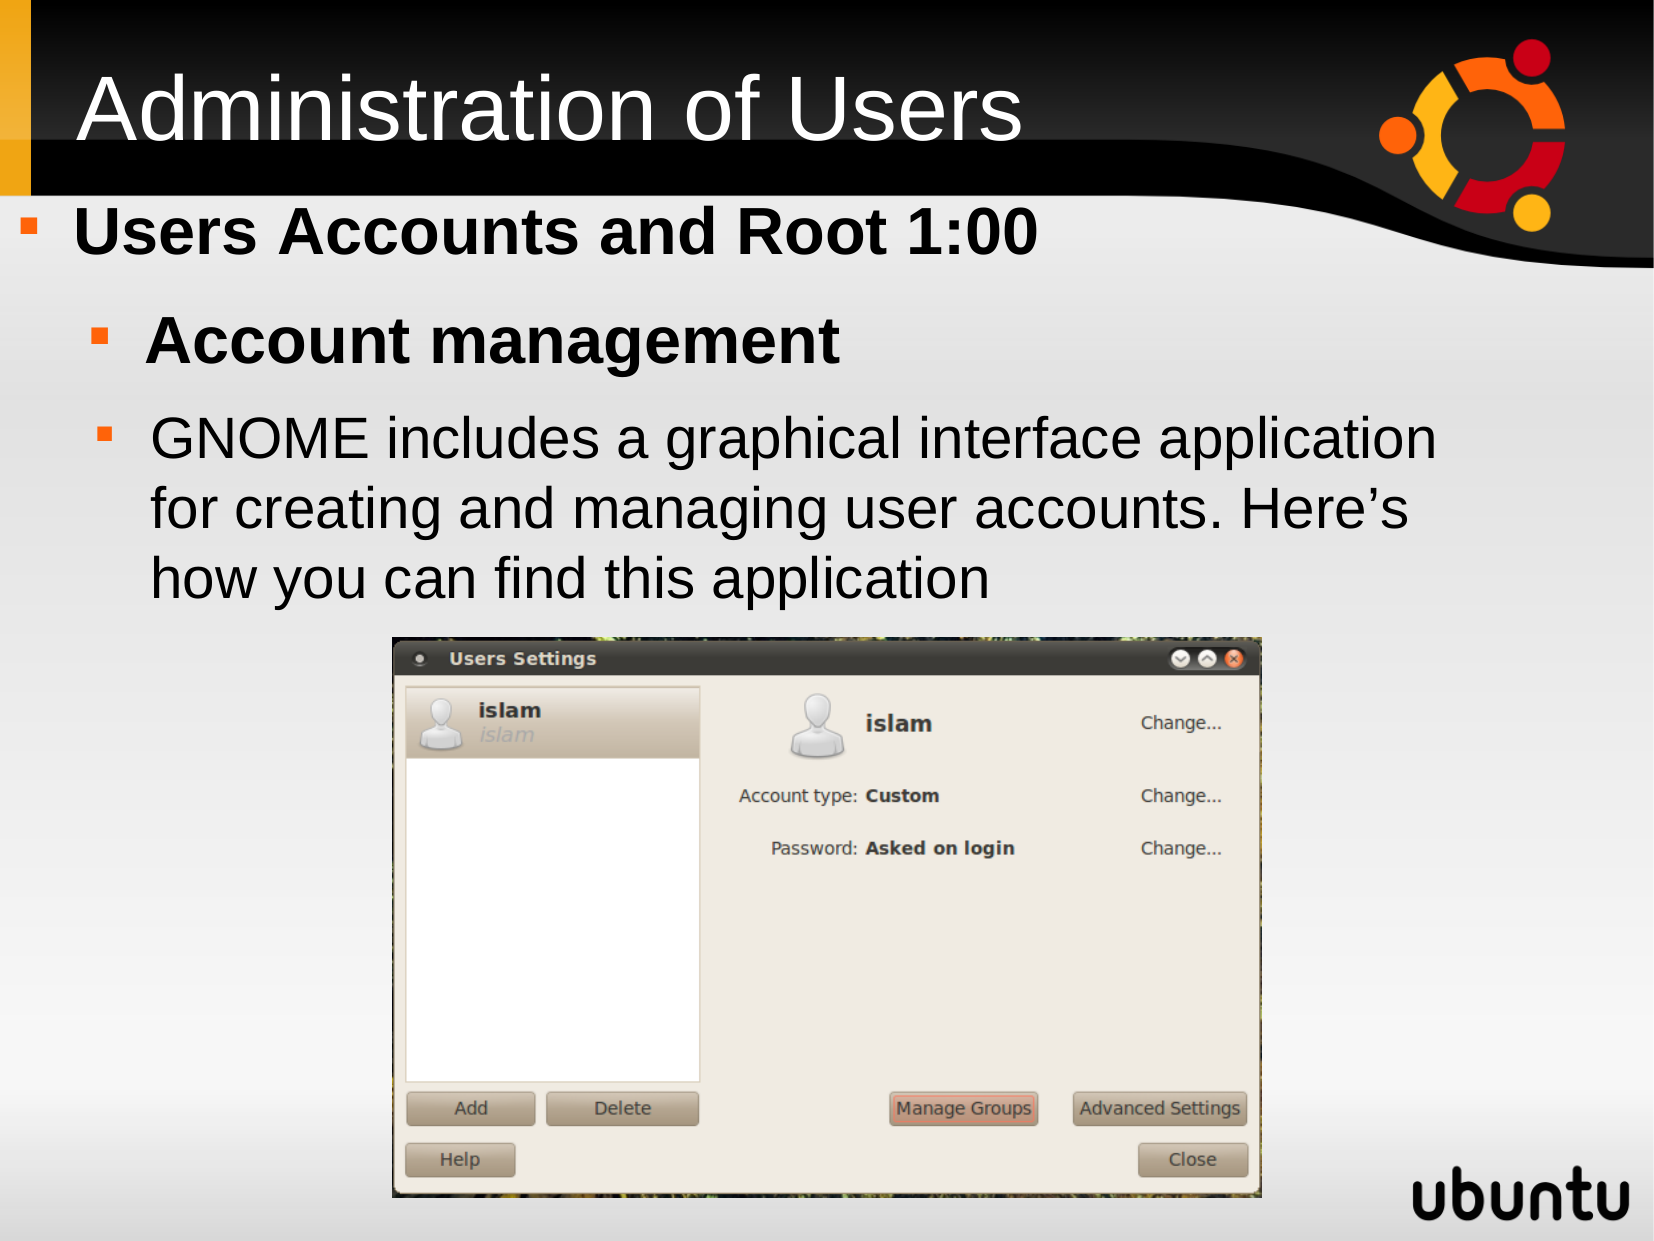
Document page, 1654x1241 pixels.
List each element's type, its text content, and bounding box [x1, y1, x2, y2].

list Users Accounts and Root 1:00 Account management GNOME includes a graphical interface application for creating and managing user accounts. Here’s how you can find this application [0, 187, 1489, 992]
title Administration of Users [76, 7, 1565, 200]
picture [0, 0, 1654, 1241]
